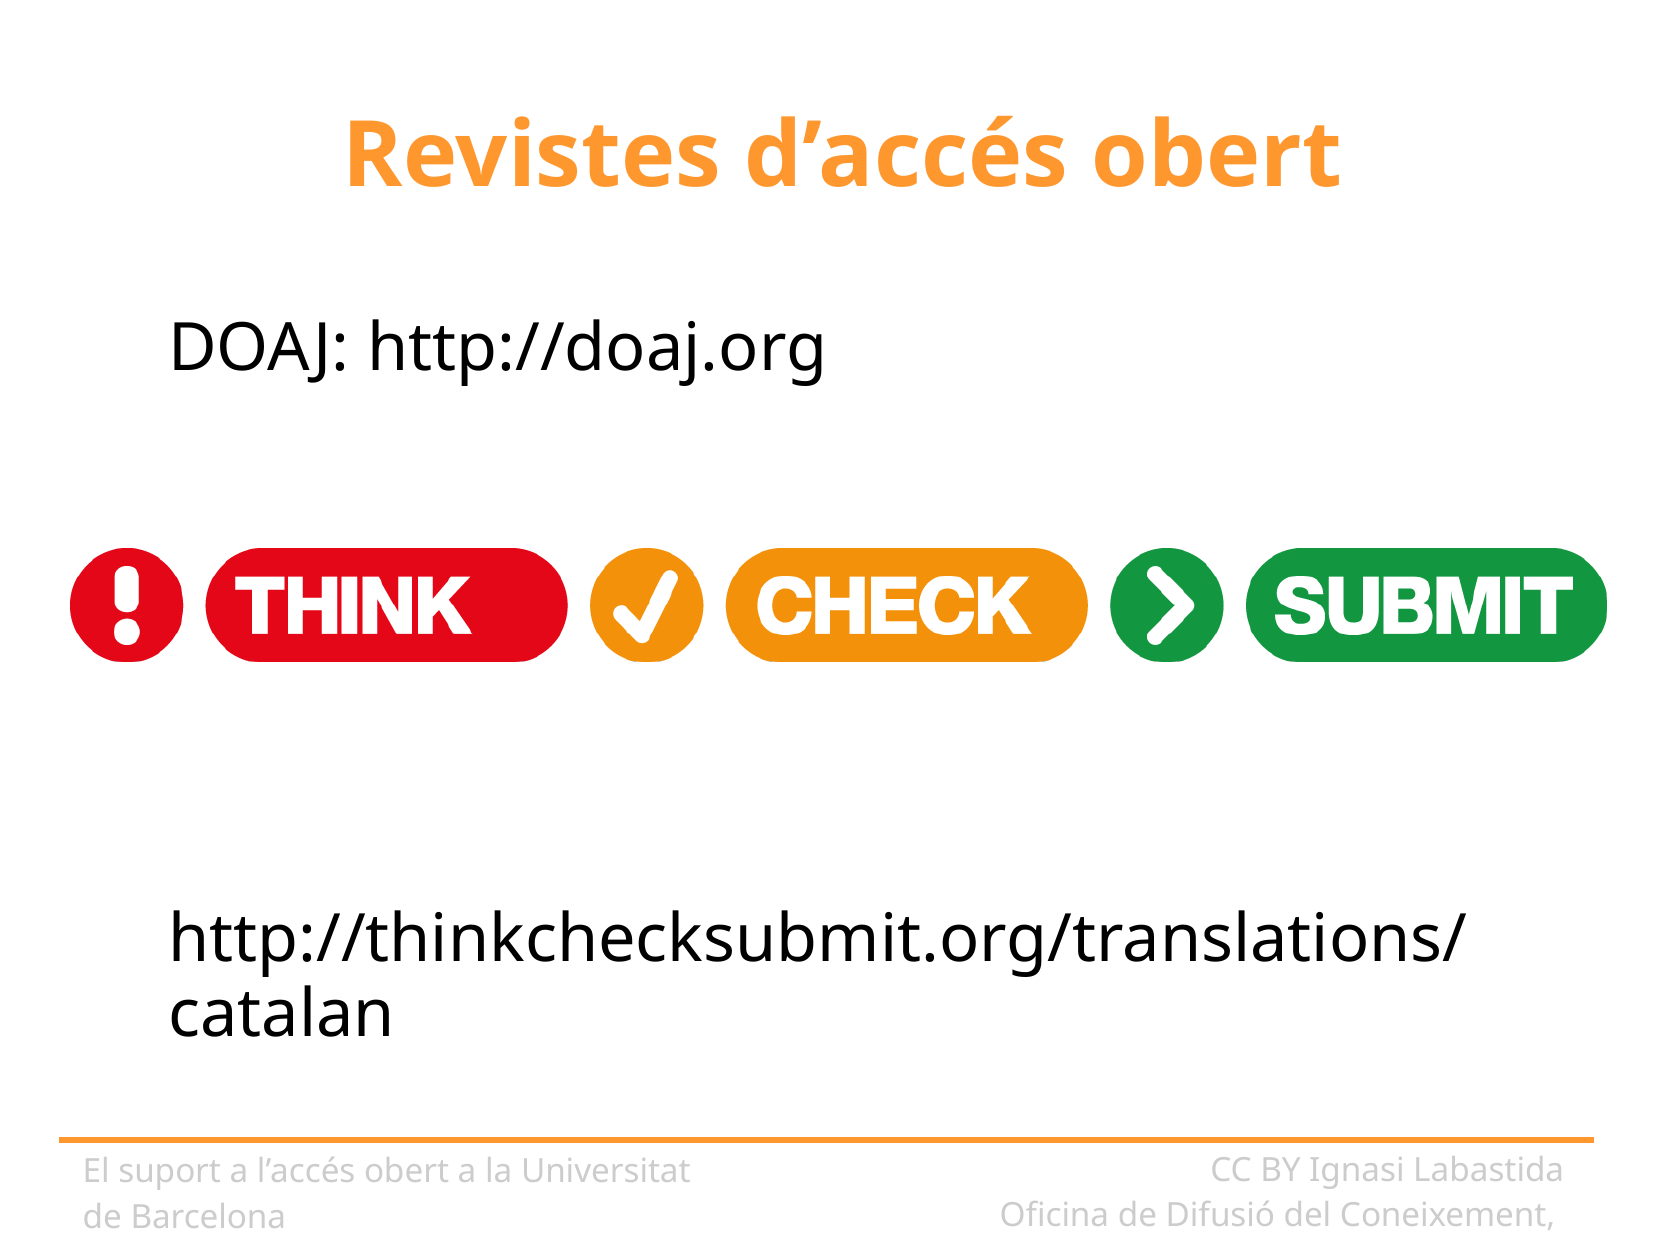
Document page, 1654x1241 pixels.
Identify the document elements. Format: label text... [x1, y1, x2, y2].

picture [70, 548, 1607, 662]
list DOAJ: http://doaj.org http://thinkchecksubmit.org/translations/catalan [82, 291, 1571, 548]
list DOAJ: http://doaj.org http://thinkchecksubmit.org/translations/catalan [82, 662, 1571, 1111]
title Revistes d’accés obert [82, 38, 1571, 267]
